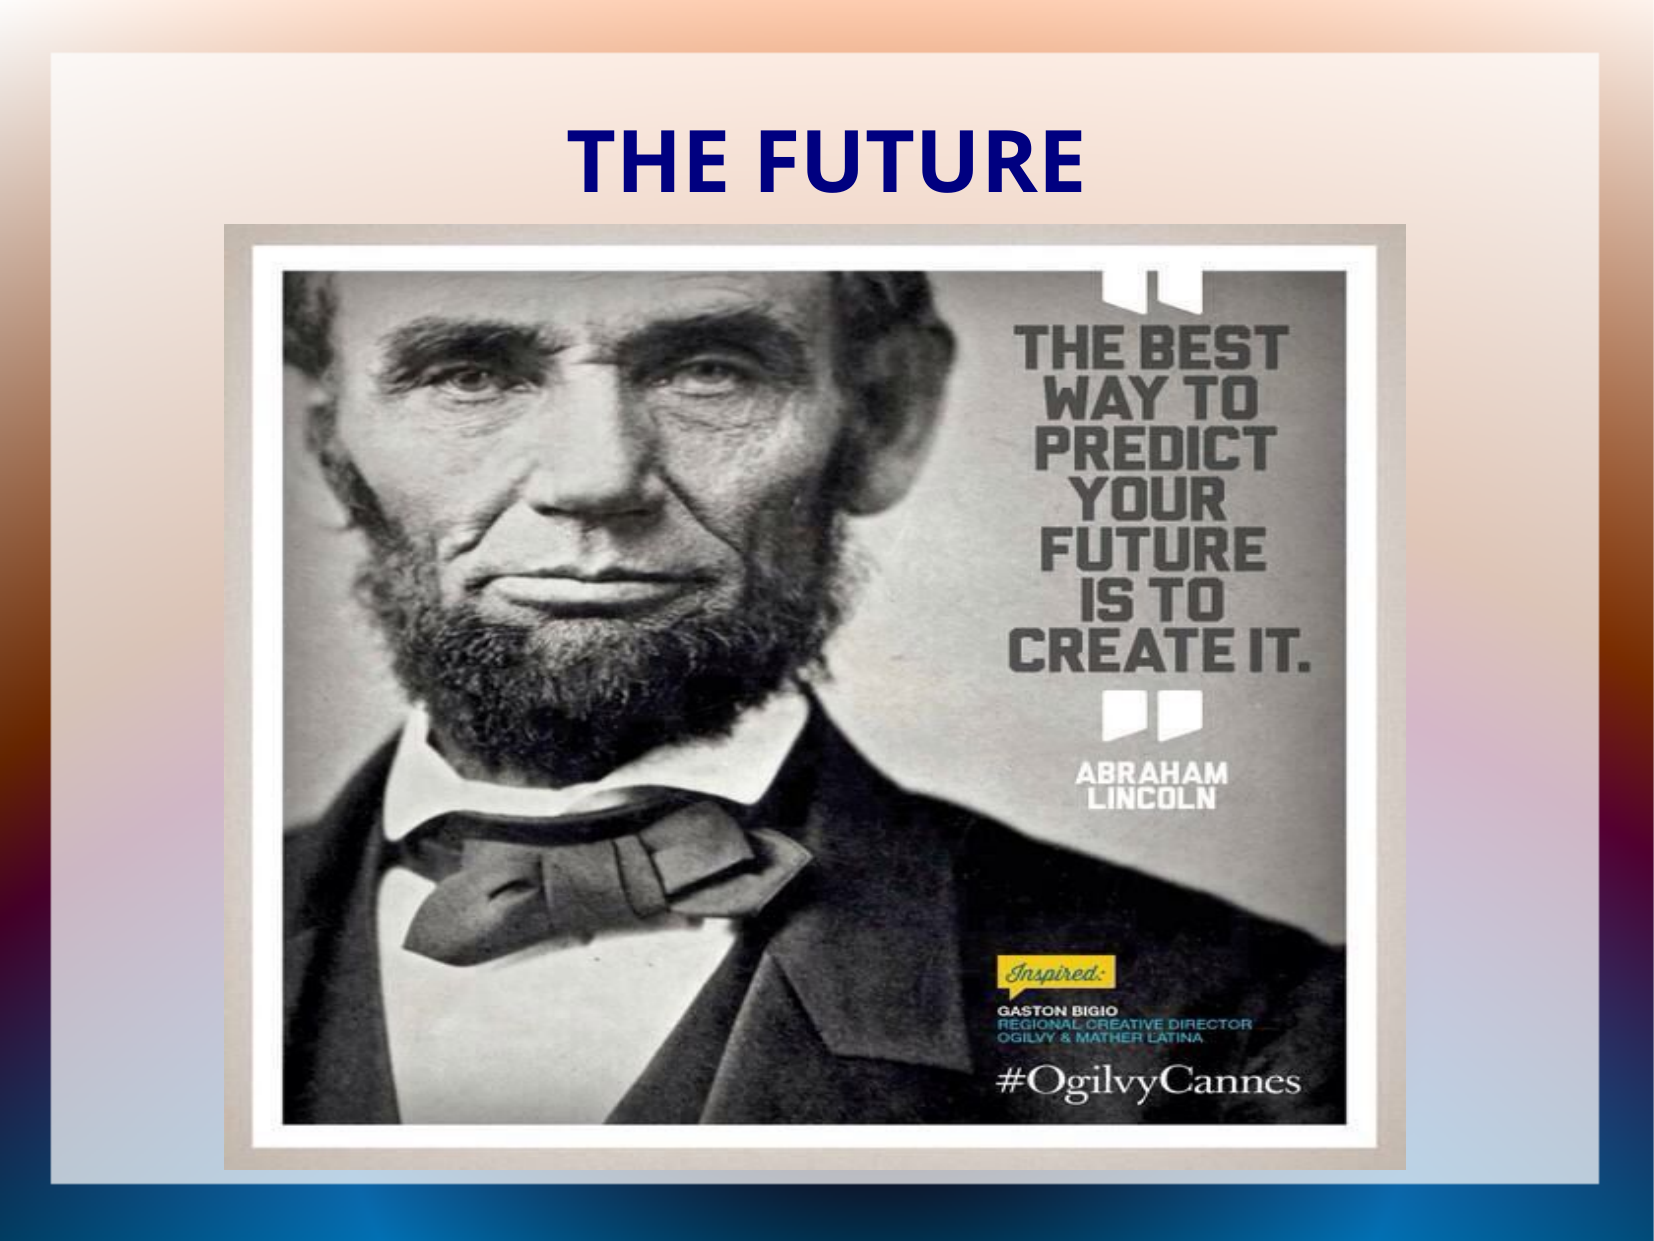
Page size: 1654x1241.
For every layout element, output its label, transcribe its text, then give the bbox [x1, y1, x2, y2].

title THE FUTURE [82, 55, 1571, 263]
picture [0, 0, 1654, 1241]
